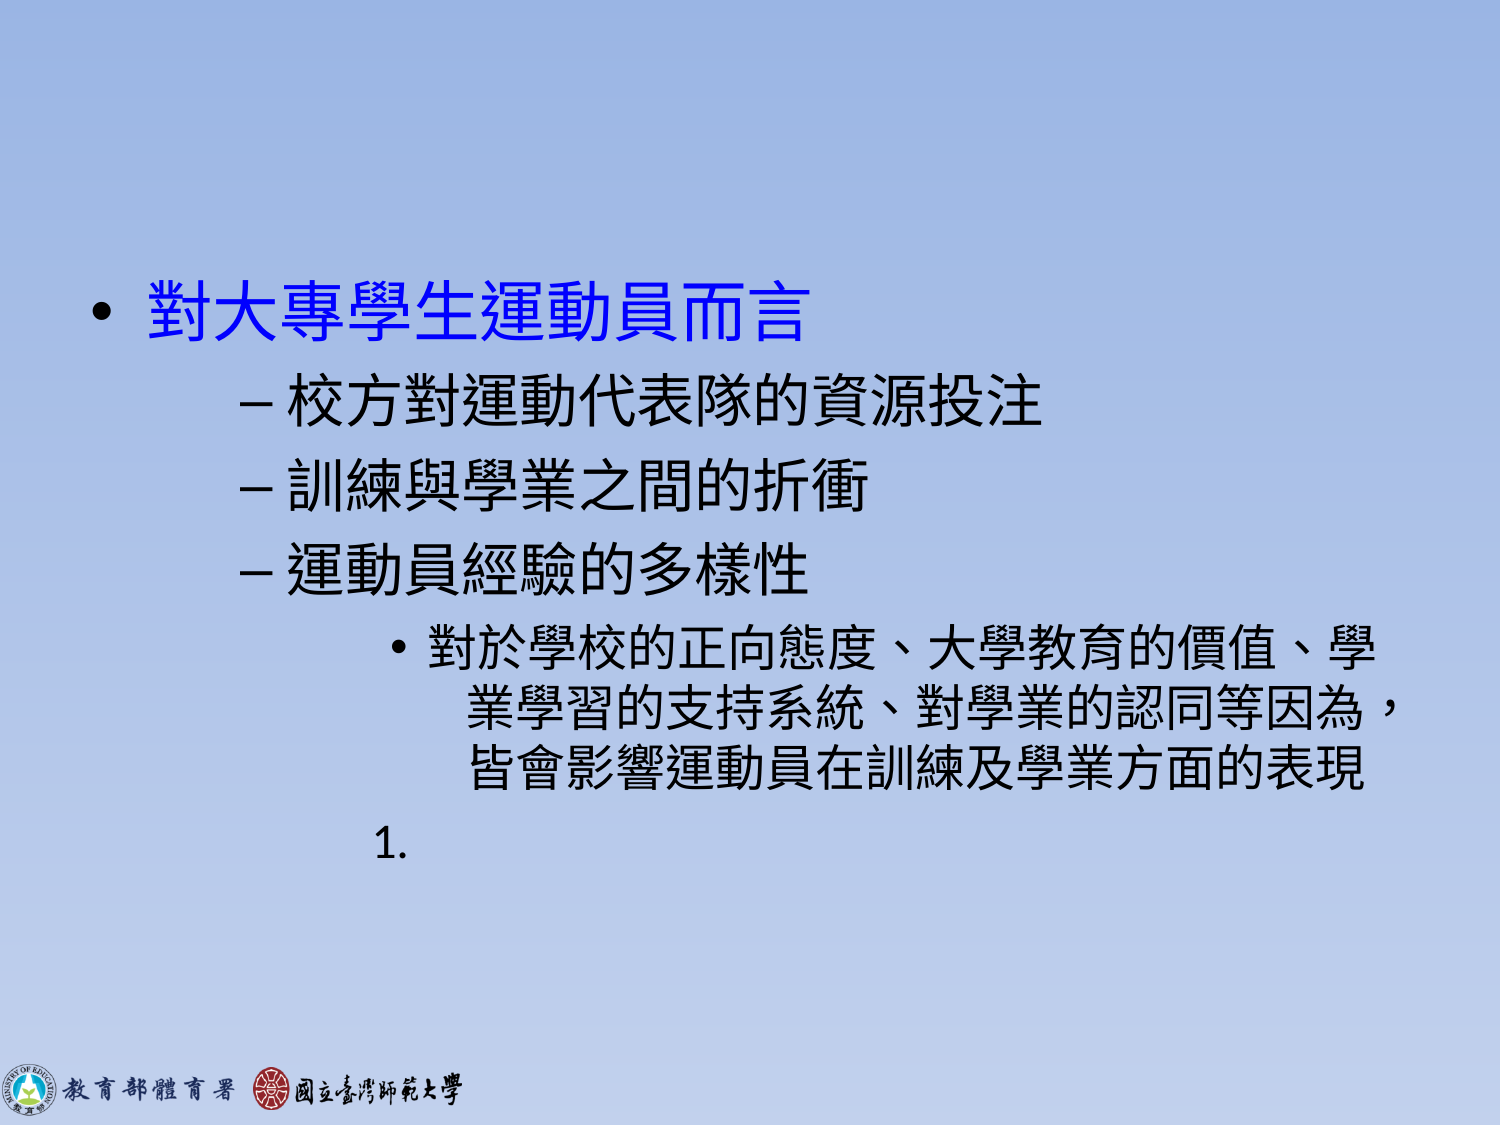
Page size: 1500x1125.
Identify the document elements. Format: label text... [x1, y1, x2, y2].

list 對大專學生運動員而言 校方對運動代表隊的資源投注 訓練與學業之間的折衝 運動員經驗的多樣性 對於學校的正向態度、大學教育的價值、學業學習的支持系統、對學業的認同等因為，皆會影響運動員在訓練及學業方面的表現 [75, 262, 1426, 1005]
